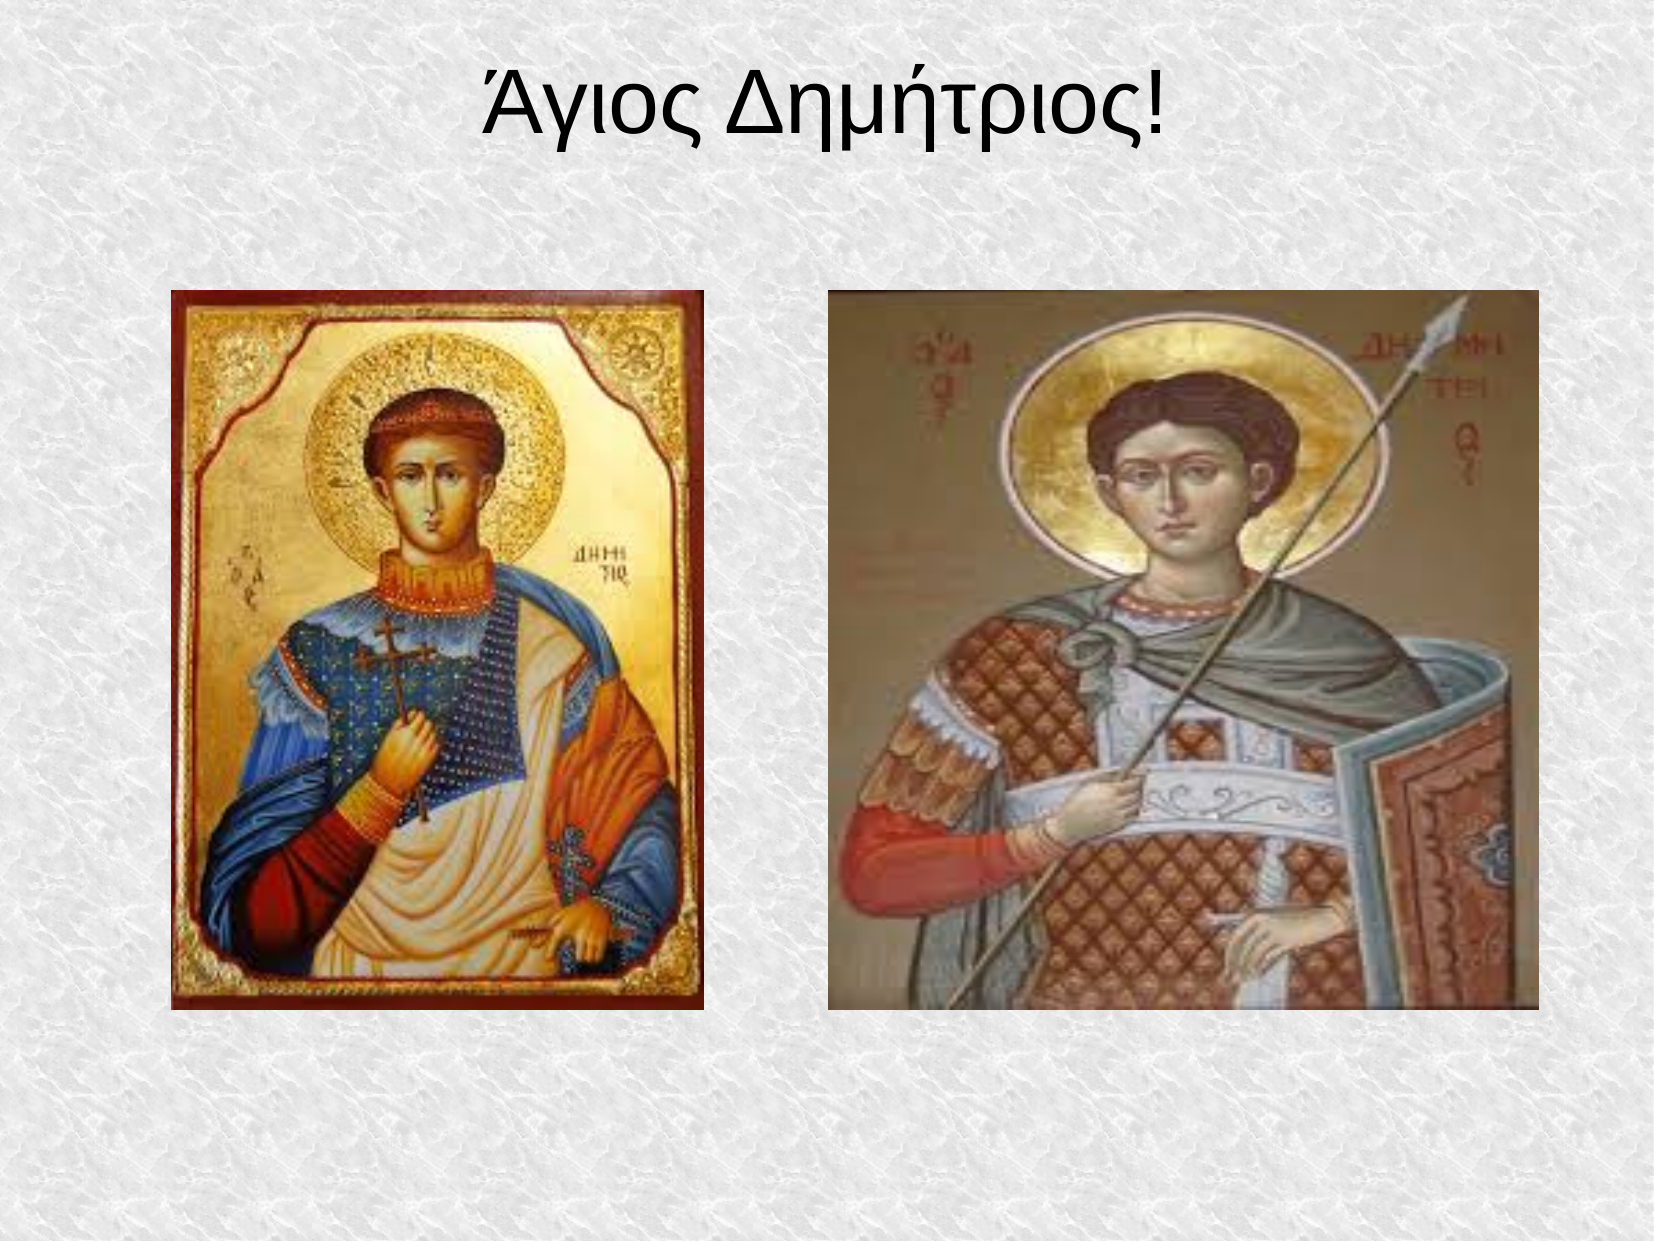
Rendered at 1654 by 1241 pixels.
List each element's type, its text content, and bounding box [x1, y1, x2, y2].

picture [0, 0, 1654, 1241]
title Άγιος Δημήτριος! [82, 49, 1571, 257]
